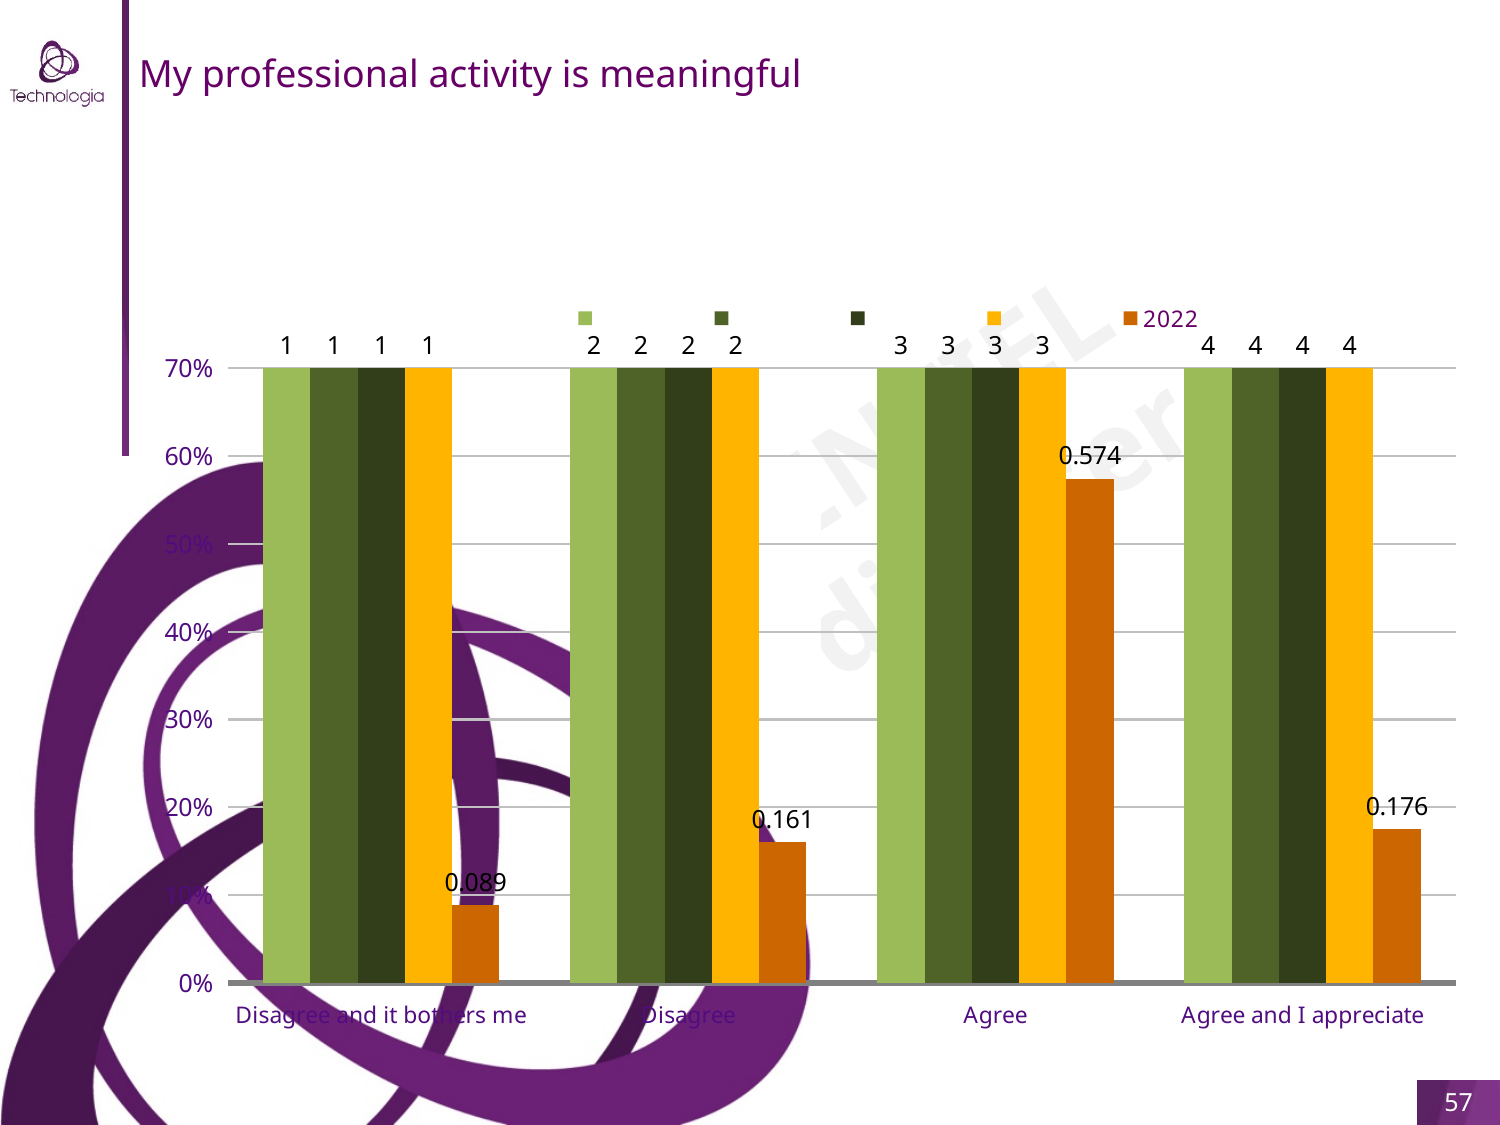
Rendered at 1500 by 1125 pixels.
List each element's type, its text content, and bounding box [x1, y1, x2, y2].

chart [123, 215, 1460, 1083]
picture [0, 33, 113, 114]
picture [0, 0, 821, 1125]
picture [1417, 1080, 1500, 1125]
title My professional activity is meaningful [123, 42, 1282, 185]
